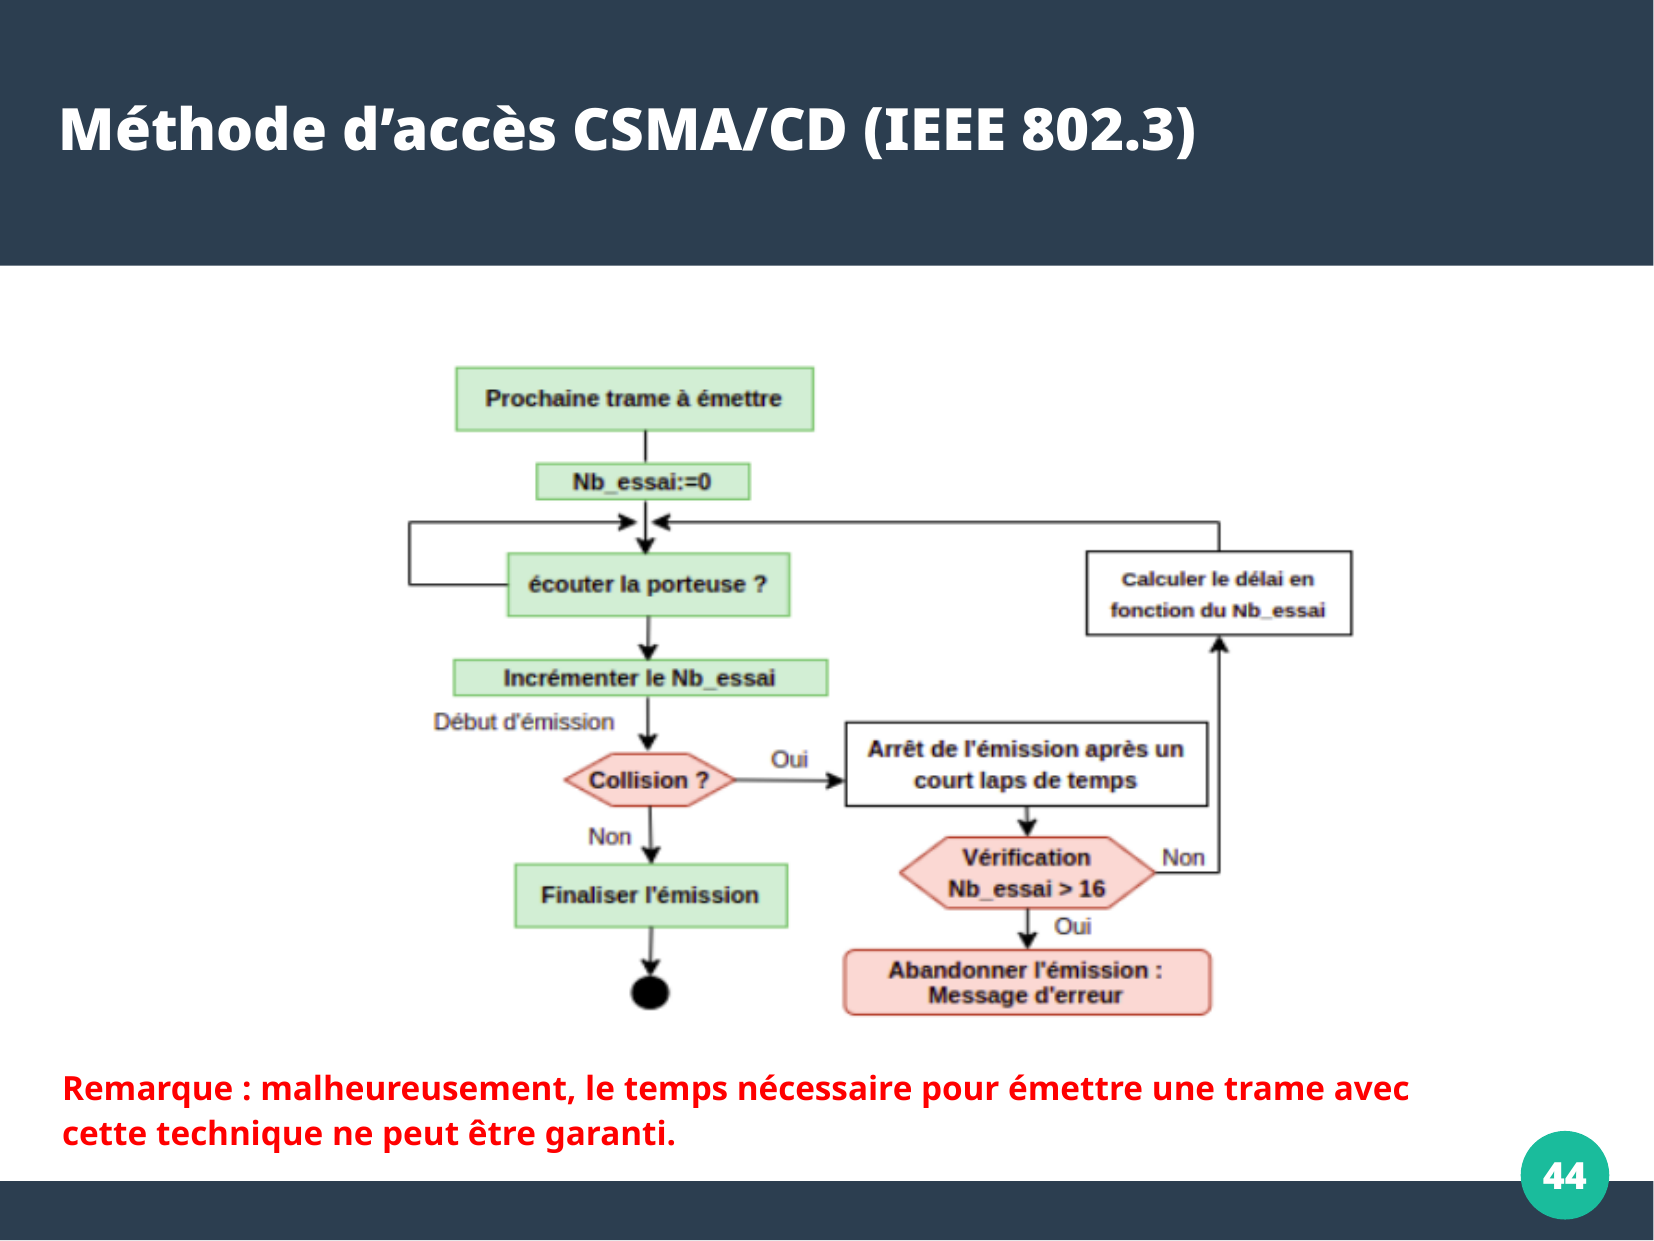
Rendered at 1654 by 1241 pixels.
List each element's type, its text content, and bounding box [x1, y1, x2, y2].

picture [377, 342, 1367, 1040]
text_box Remarque : malheureusement, le temps nécessaire pour émettre une trame avec cette technique ne peut être garanti. [47, 1057, 1501, 1152]
title Méthode d’accès CSMA/CD (IEEE 802.3) [59, 49, 1595, 207]
